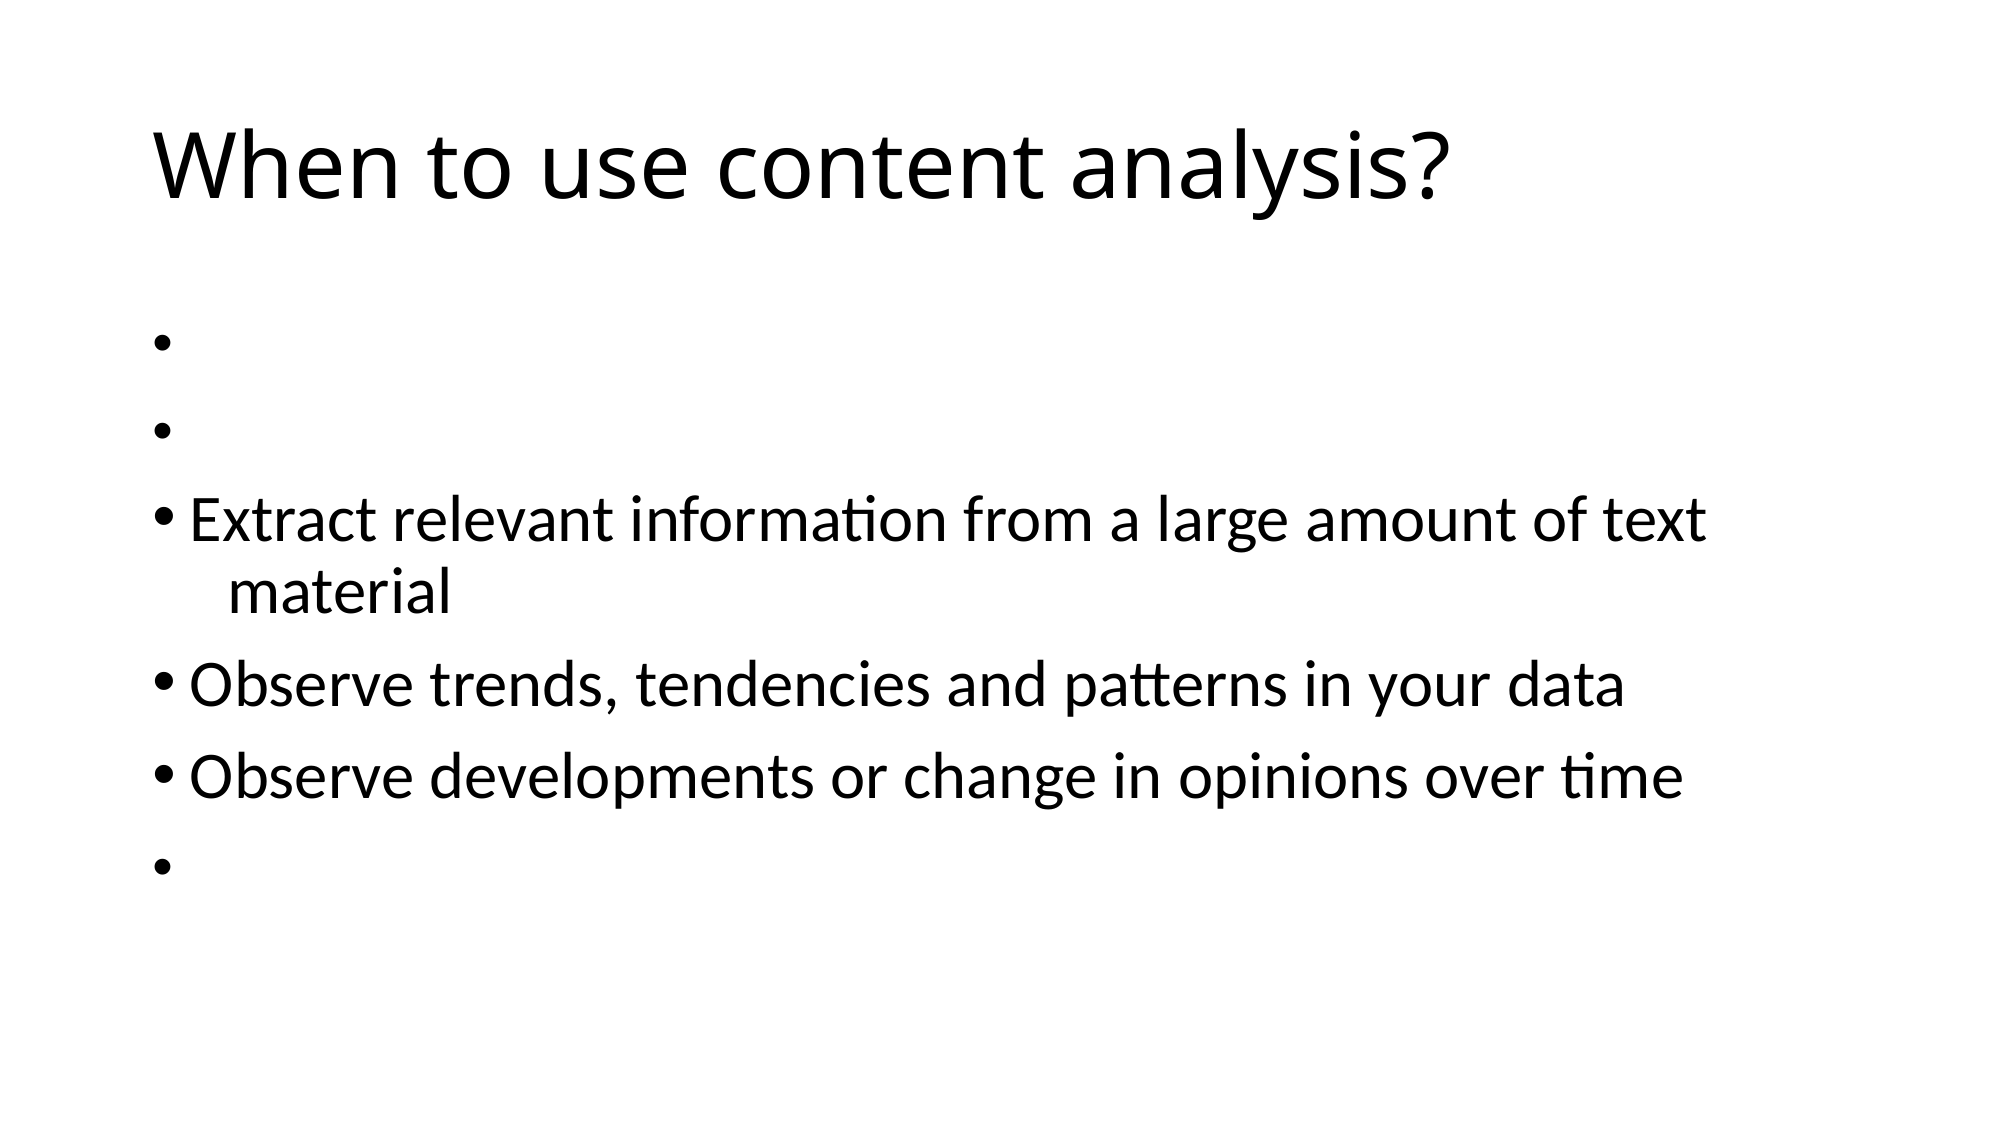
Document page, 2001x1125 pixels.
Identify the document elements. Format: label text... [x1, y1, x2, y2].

title When to use content analysis? [137, 59, 1863, 278]
list Extract relevant information from a large amount of text material Observe trends, tendencies and patterns in your data Observe developments or change in opinions over time [137, 299, 1863, 1014]
